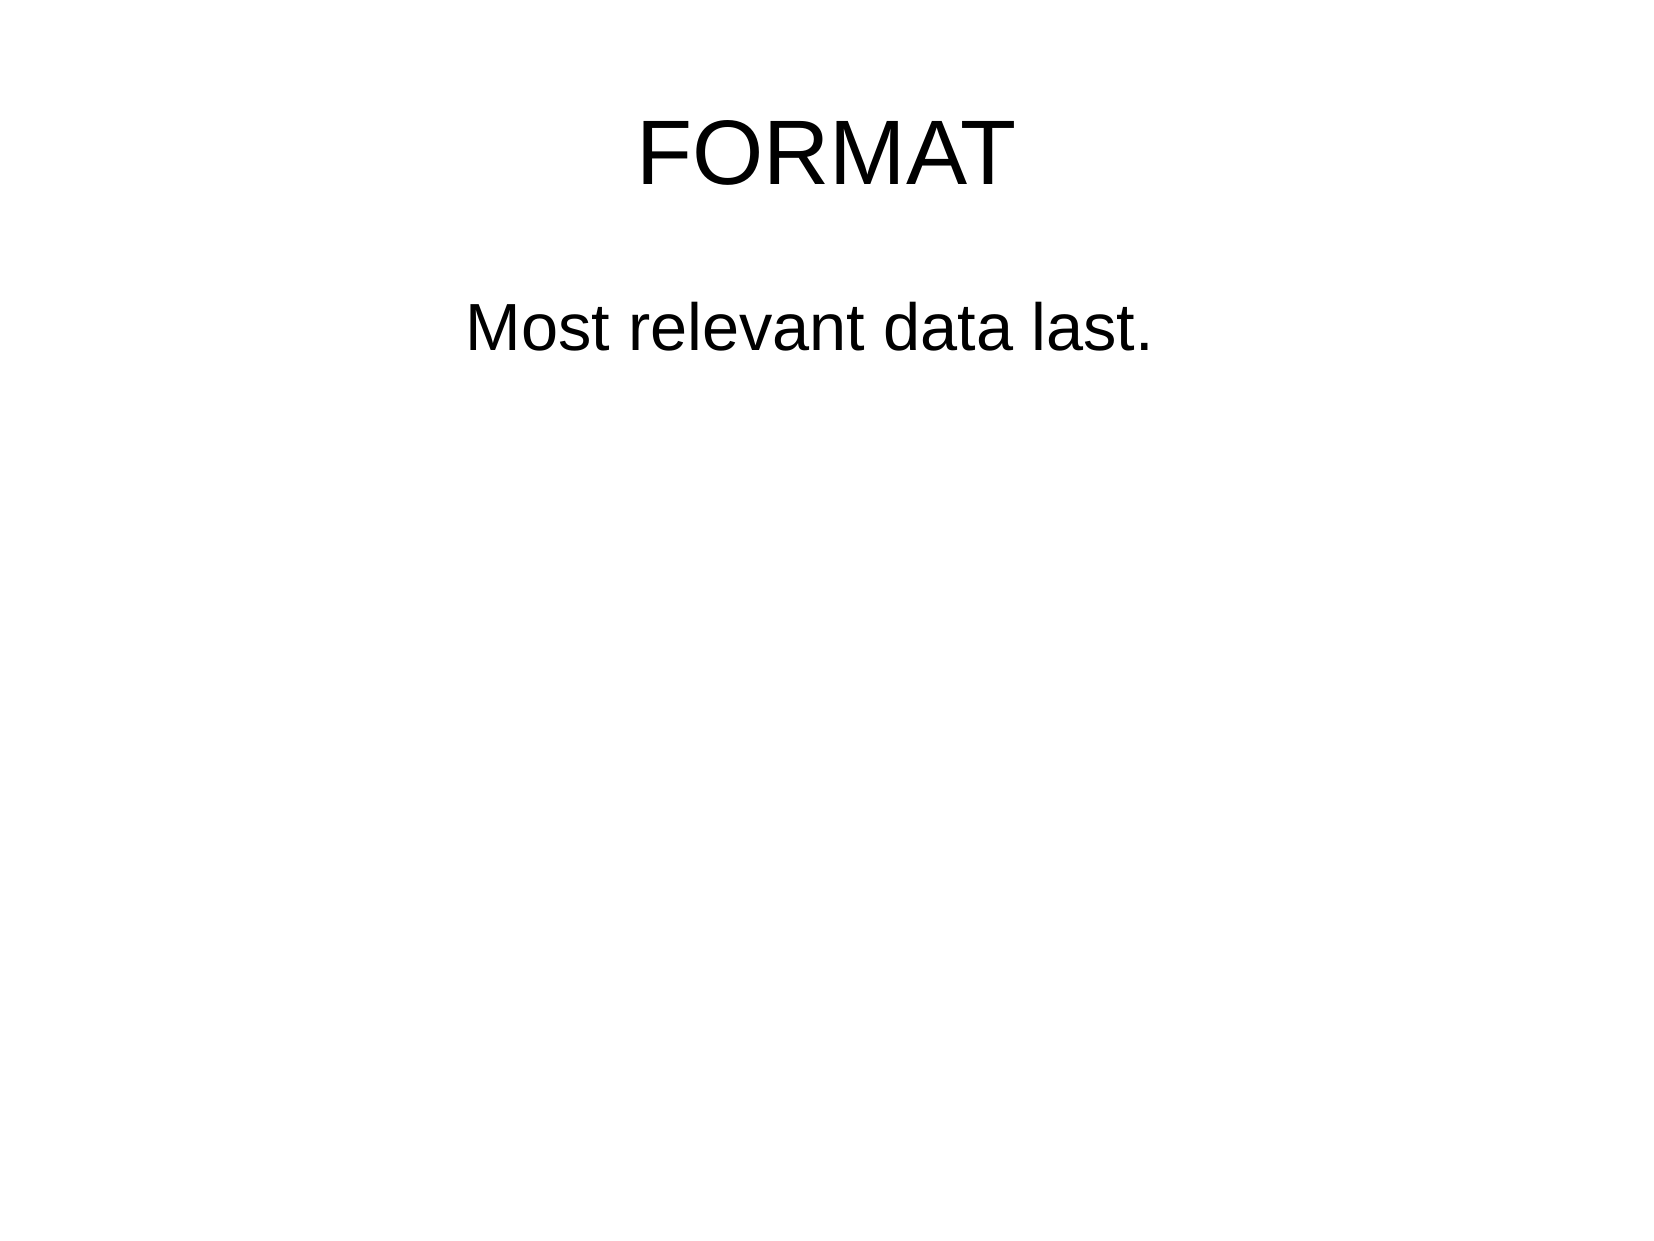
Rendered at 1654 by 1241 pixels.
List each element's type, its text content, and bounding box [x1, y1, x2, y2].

title FORMAT [82, 49, 1571, 257]
list Most relevant data last. [82, 290, 1538, 1010]
